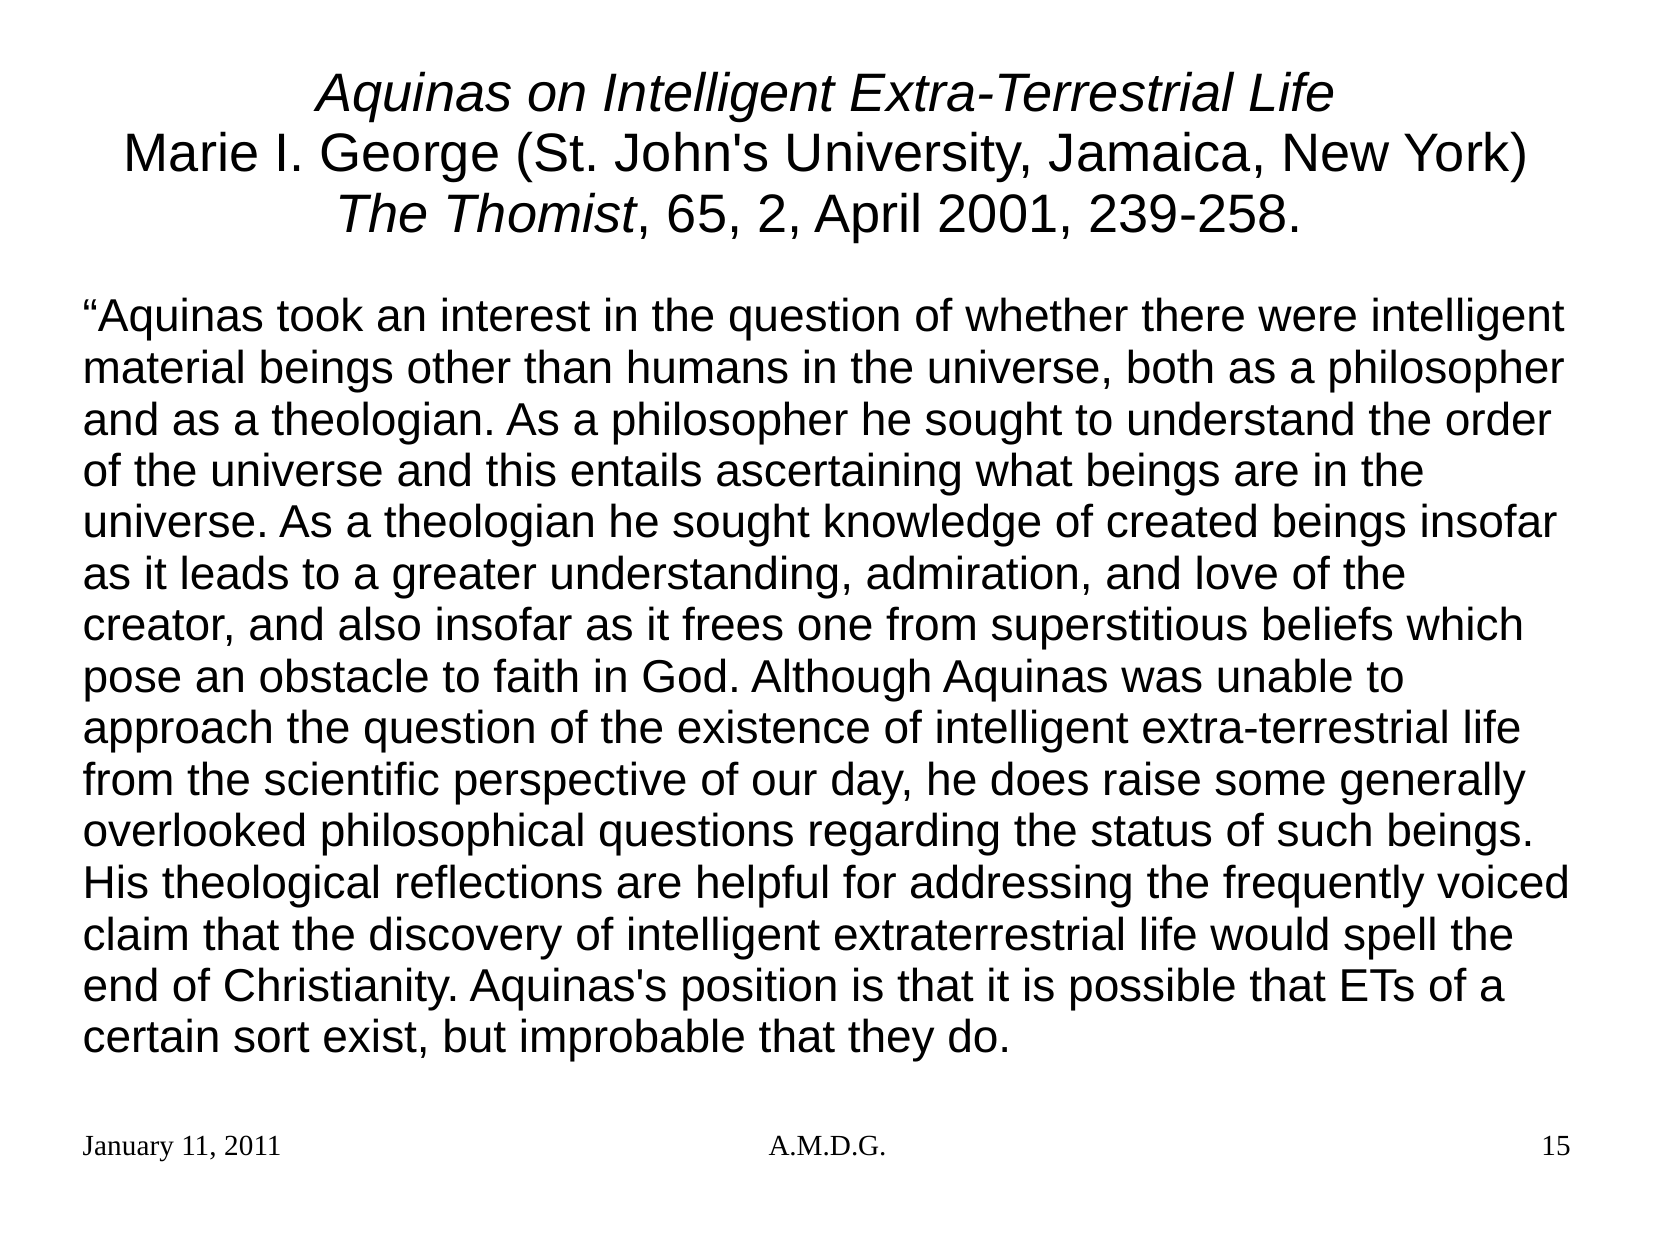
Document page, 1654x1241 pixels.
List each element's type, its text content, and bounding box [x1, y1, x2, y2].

title Aquinas on Intelligent Extra-Terrestrial Life Marie I. George (St. John's University, Jamaica, New York) The Thomist, 65, 2, April 2001, 239-258. [82, 49, 1571, 257]
list “Aquinas took an interest in the question of whether there were intelligent material beings other than humans in the universe, both as a philosopher and as a theologian. As a philosopher he sought to understand the order of the universe and this entails ascertaining what beings are in the universe. As a theologian he sought knowledge of created beings insofar as it leads to a greater understanding, admiration, and love of the creator, and also insofar as it frees one from superstitious beliefs which pose an obstacle to faith in God. Although Aquinas was unable to approach the question of the existence of intelligent extra-terrestrial life from the scientific perspective of our day, he does raise some generally overlooked philosophical questions regarding the status of such beings. His theological reflections are helpful for addressing the frequently voiced claim that the discovery of intelligent extraterrestrial life would spell the end of Christianity. Aquinas's position is that it is possible that ETs of a certain sort exist, but improbable that they do. [82, 290, 1571, 1109]
